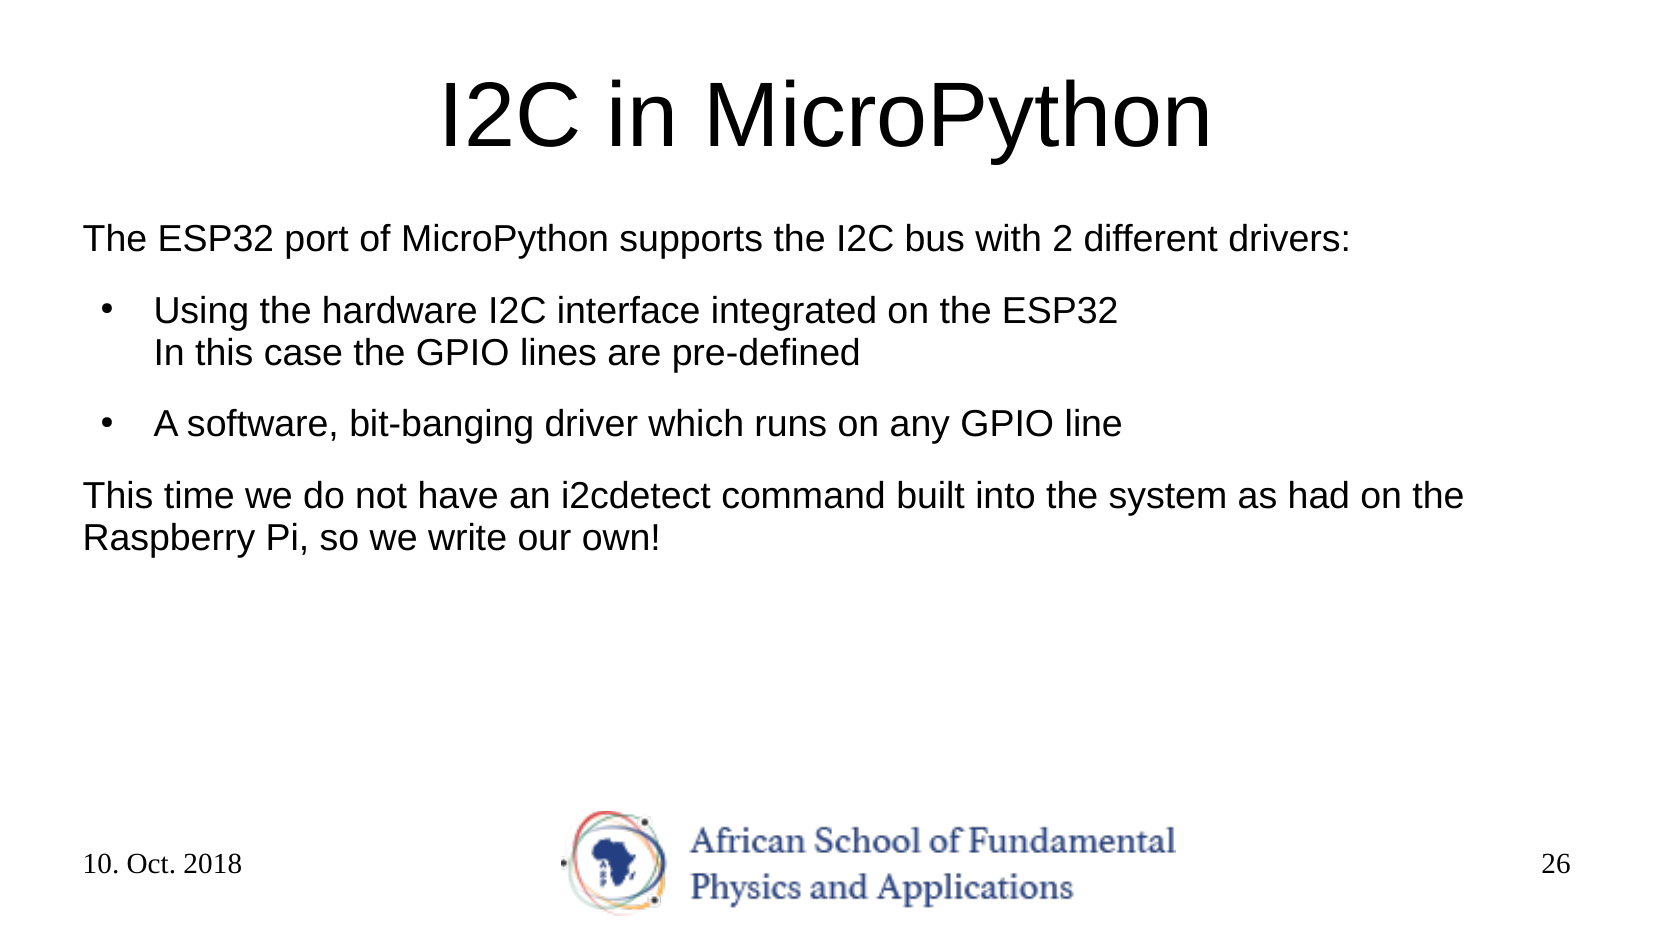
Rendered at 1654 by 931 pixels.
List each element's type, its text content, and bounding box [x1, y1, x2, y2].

list The ESP32 port of MicroPython supports the I2C bus with 2 different drivers: Using the hardware I2C interface integrated on the ESP32 In this case the GPIO lines are pre-defined A software, bit-banging driver which runs on any GPIO line This time we do not have an i2cdetect command built into the system as had on the Raspberry Pi, so we write our own! [82, 217, 1571, 758]
title I2C in MicroPython [82, 37, 1571, 193]
picture [561, 811, 1176, 916]
